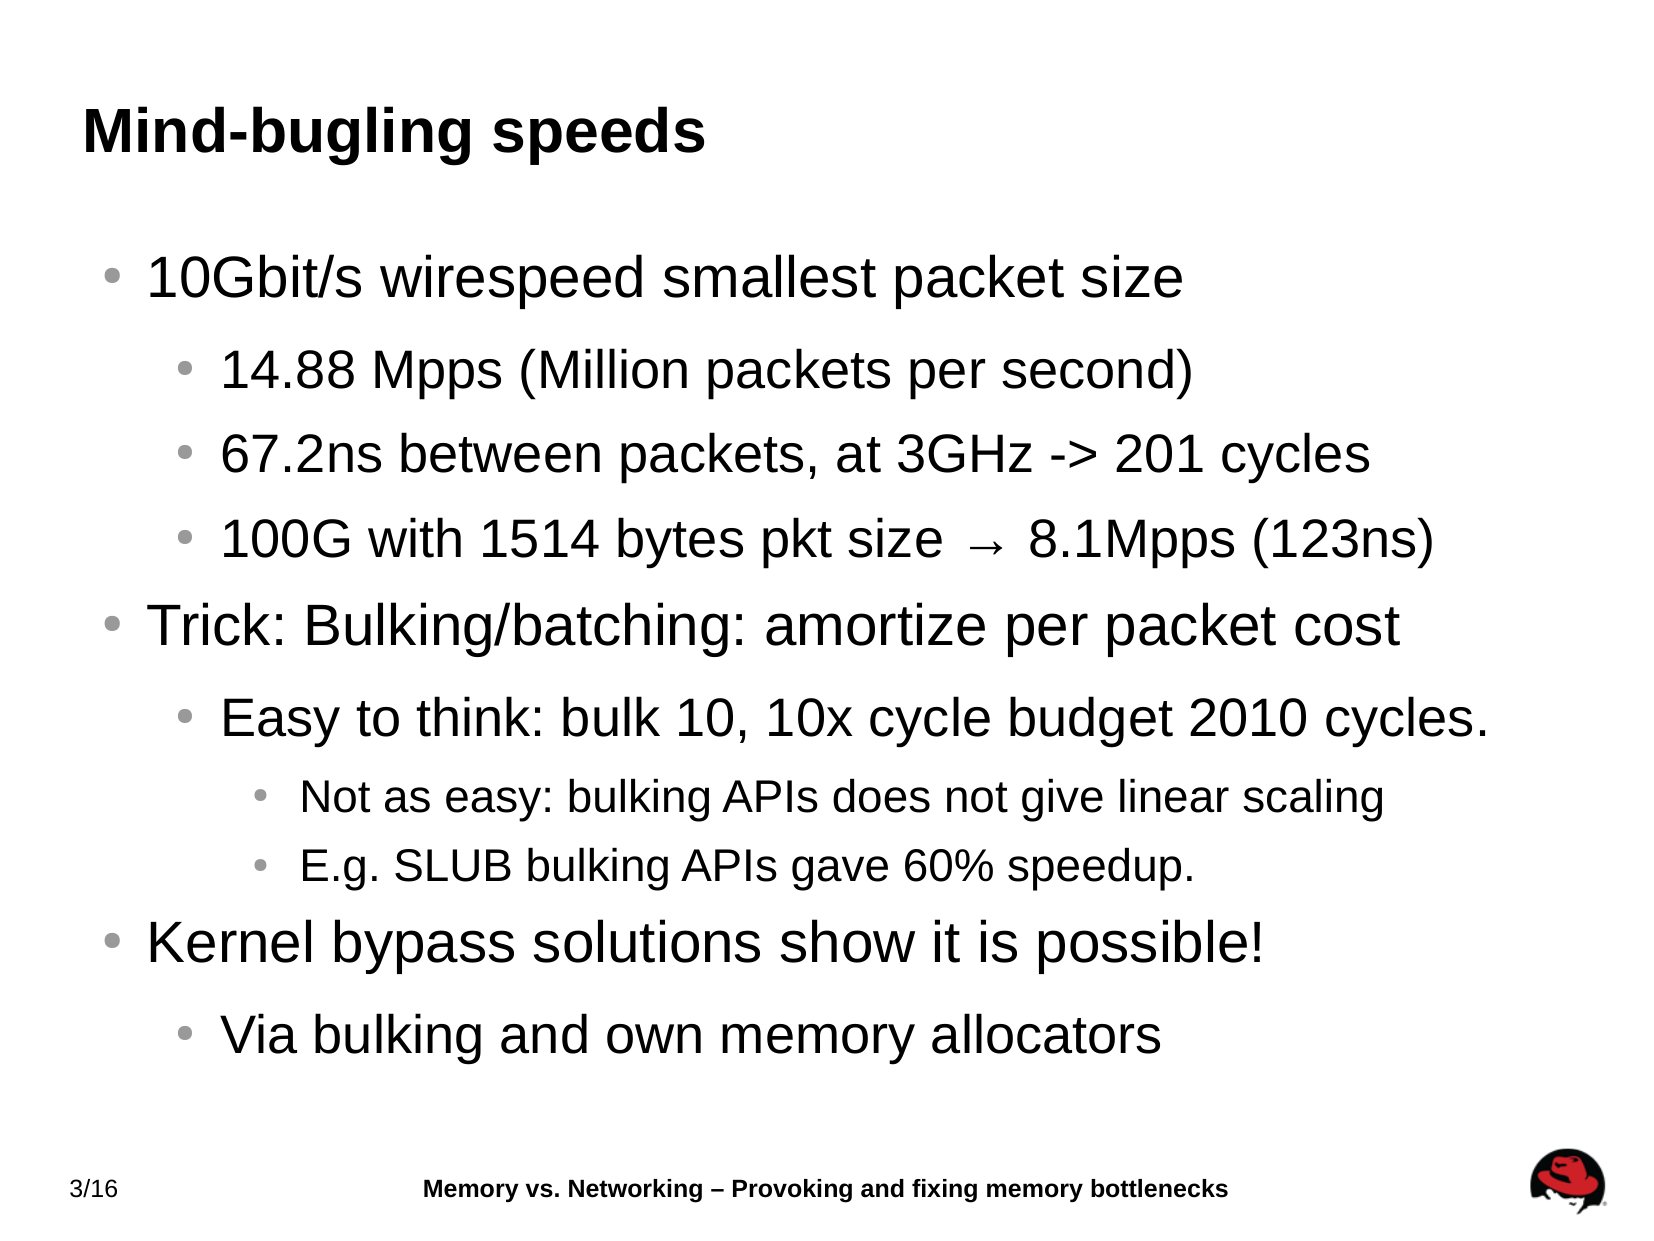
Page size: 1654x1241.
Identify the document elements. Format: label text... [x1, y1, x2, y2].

title Mind-bugling speeds [82, 37, 1571, 226]
list 10Gbit/s wirespeed smallest packet size 14.88 Mpps (Million packets per second) 67.2ns between packets, at 3GHz -> 201 cycles 100G with 1514 bytes pkt size → 8.1Mpps (123ns) Trick: Bulking/batching: amortize per packet cost Easy to think: bulk 10, 10x cycle budget 2010 cycles. Not as easy: bulking APIs does not give linear scaling E.g. SLUB bulking APIs gave 60% speedup. Kernel bypass solutions show it is possible! Via bulking and own memory allocators [86, 244, 1576, 1066]
picture [1529, 1146, 1613, 1224]
